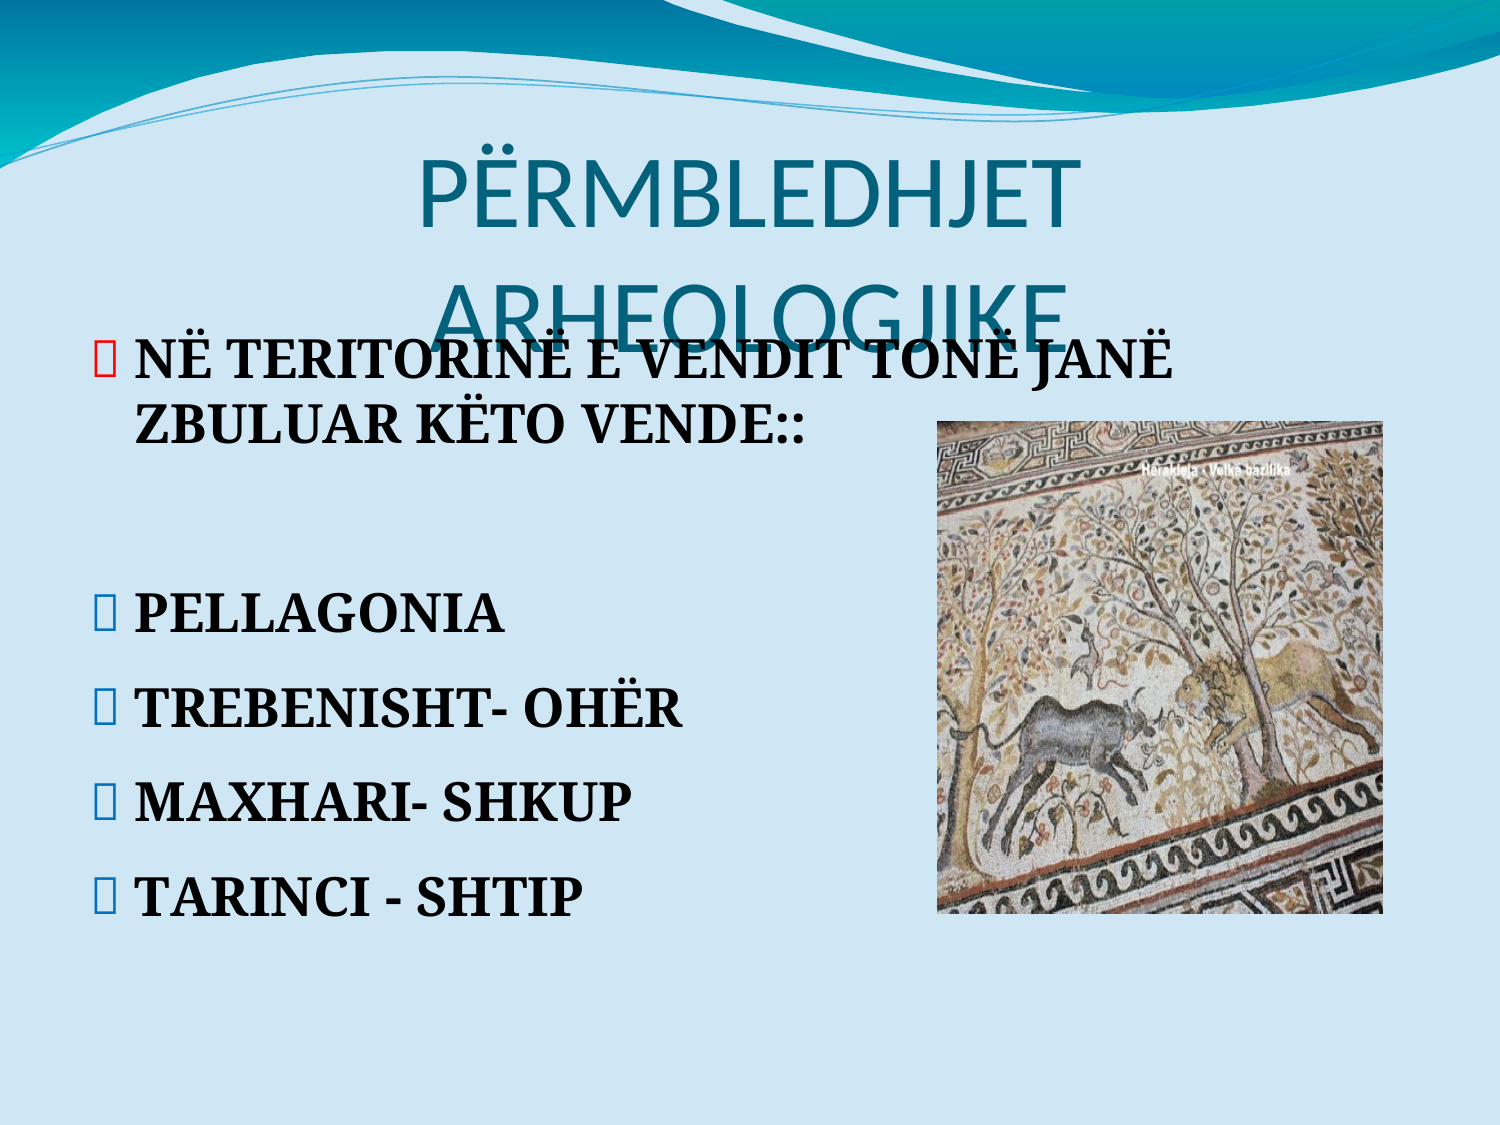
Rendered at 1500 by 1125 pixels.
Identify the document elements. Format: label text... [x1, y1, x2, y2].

title PËRMBLEDHJET ARHEOLOGJIKE [75, 115, 1425, 303]
list NË TERITORINË E VENDIT TONË JANË ZBULUAR KËTO VENDE:: PELLAGONIA ТREBENISHT- OHËR МAXHARI- SHKUP ТARINCI - SHTIP [75, 317, 1425, 1038]
picture [937, 421, 1383, 914]
